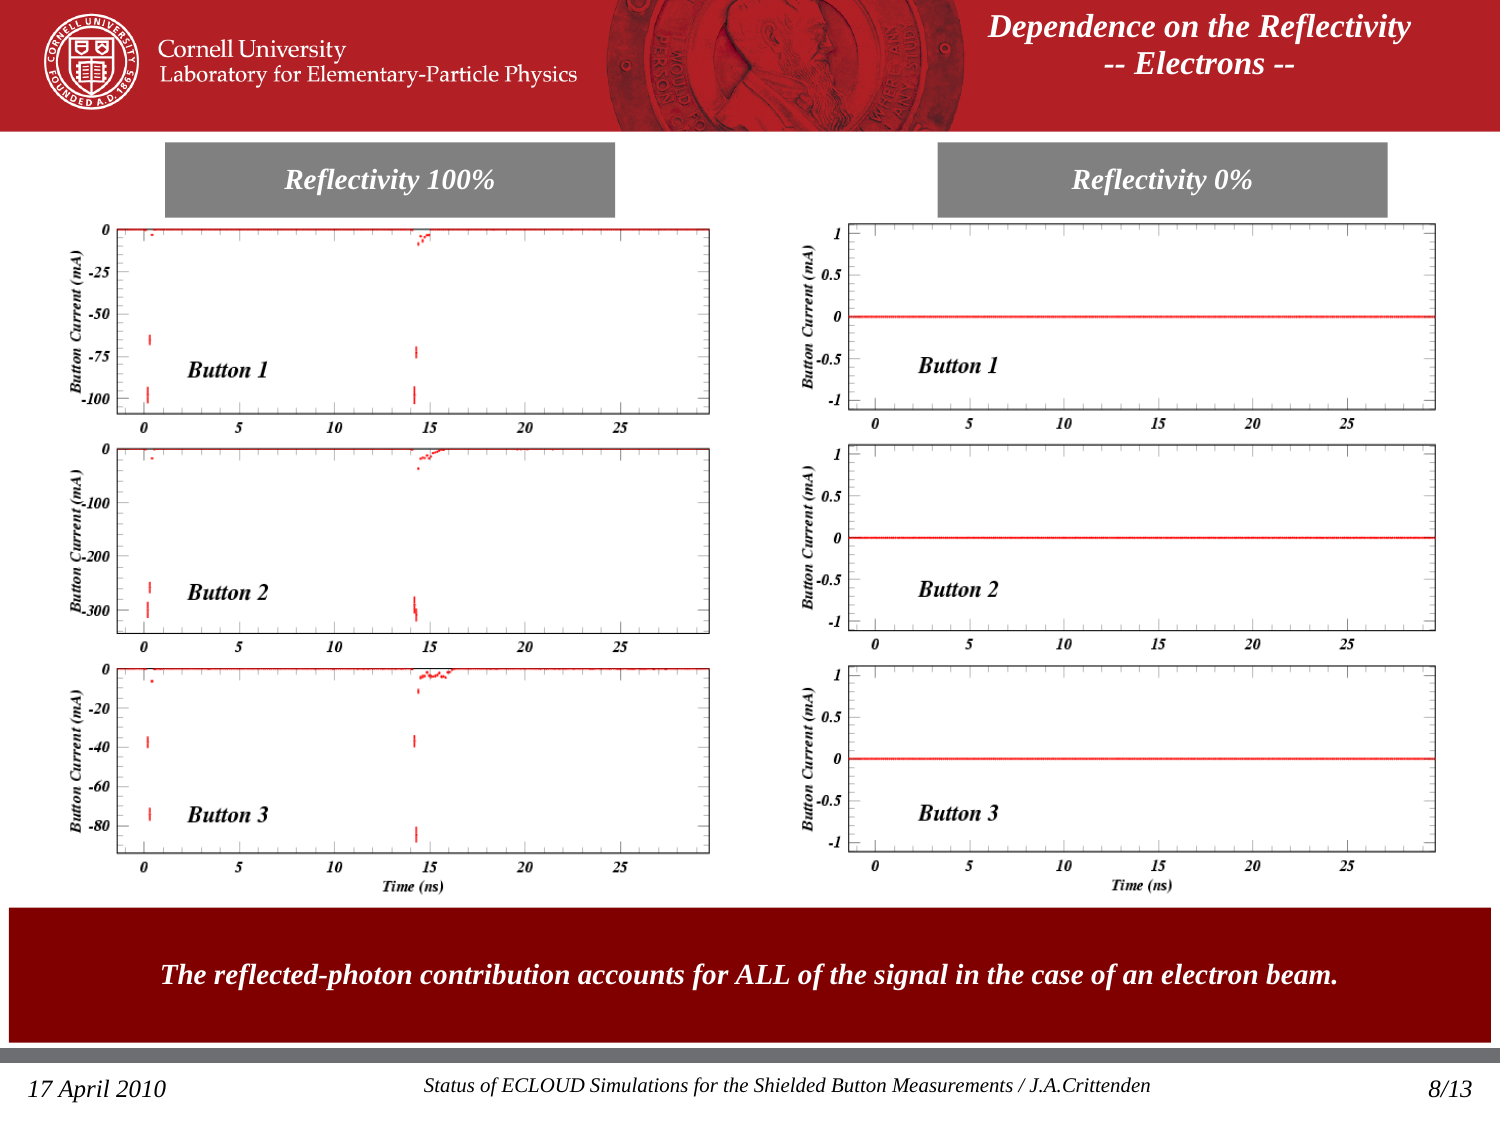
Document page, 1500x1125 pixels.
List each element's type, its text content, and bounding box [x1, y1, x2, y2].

picture [58, 219, 719, 899]
picture [0, 0, 1500, 132]
text_box Dependence on the Reflectivity -- Electrons -- [899, 0, 1500, 113]
text_box The reflected-photon contribution accounts for ALL of the signal in the case of an electron beam. [8, 907, 1491, 1043]
text_box Reflectivity 0% [937, 142, 1388, 218]
text_box Reflectivity 100% [165, 142, 616, 218]
picture [787, 220, 1448, 901]
